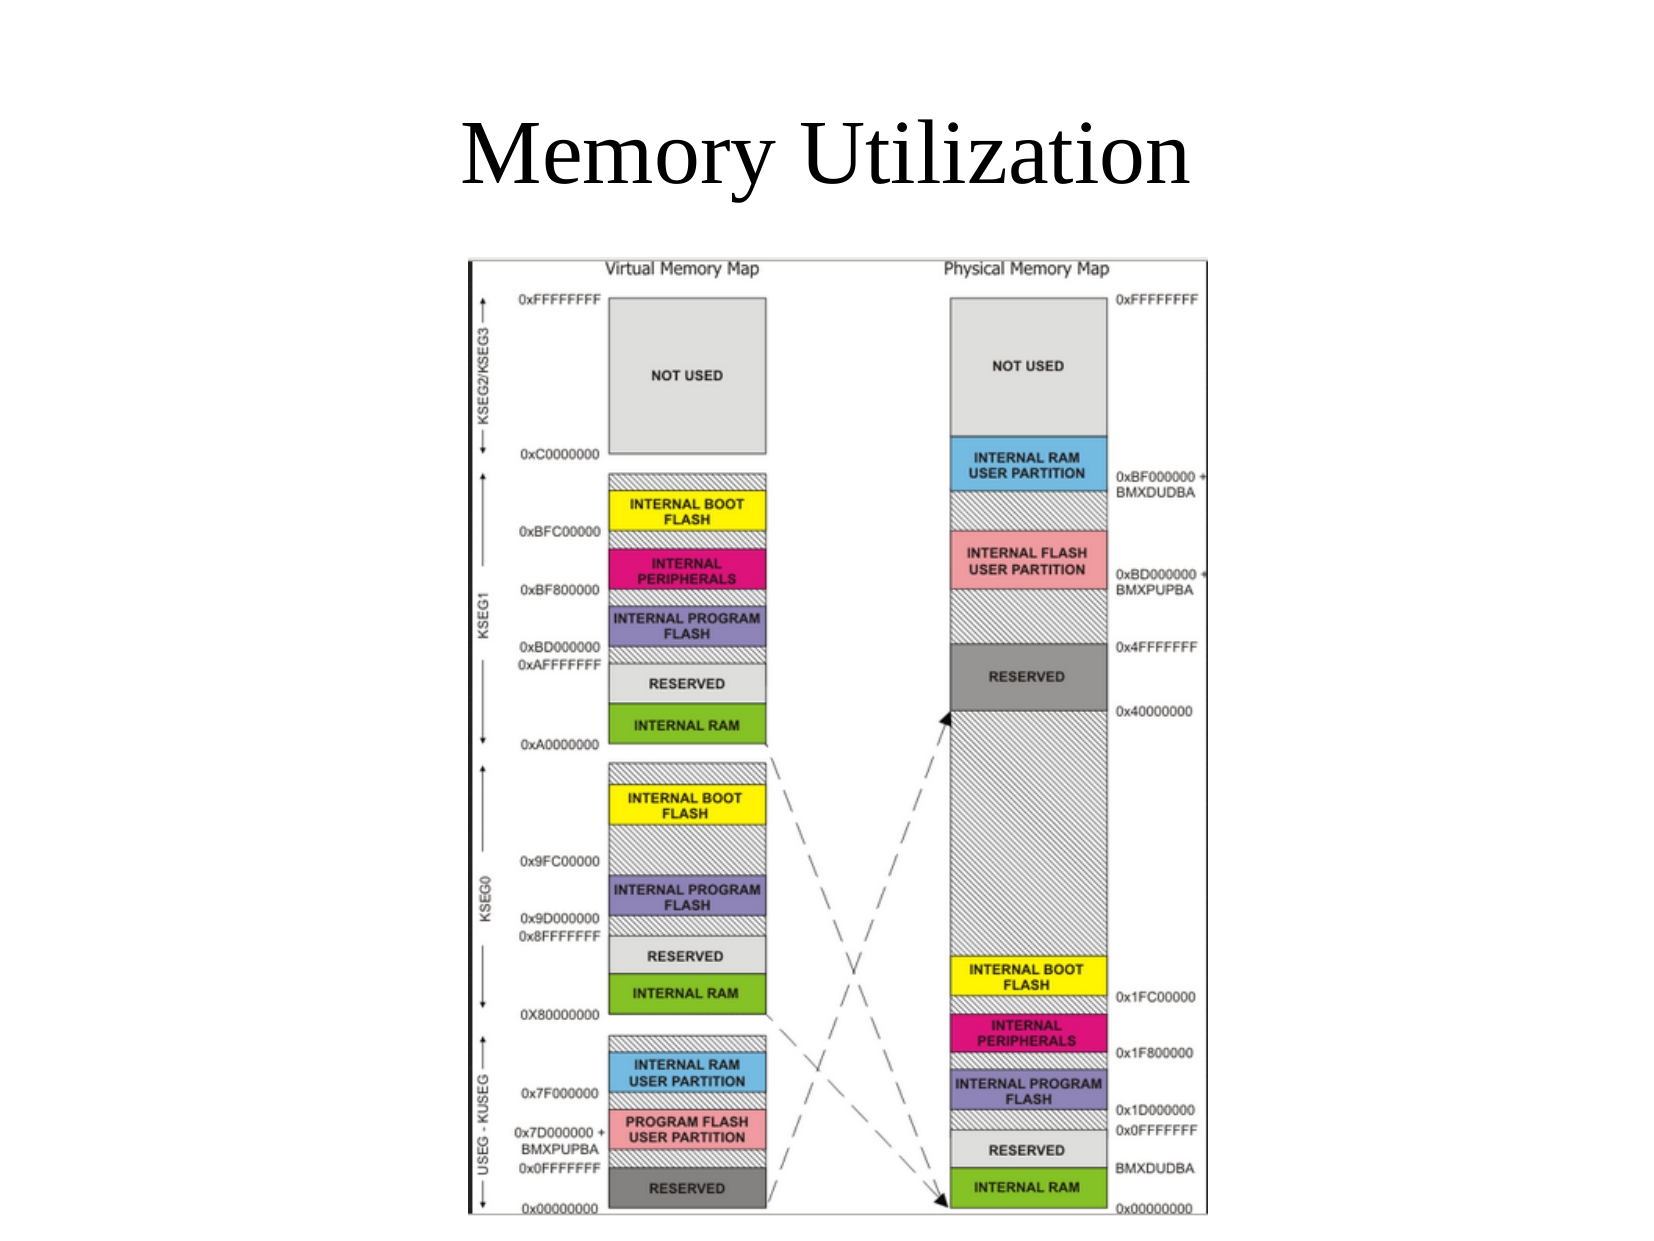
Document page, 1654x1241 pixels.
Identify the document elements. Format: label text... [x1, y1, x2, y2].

title Memory Utilization [82, 49, 1571, 257]
picture [468, 257, 1208, 1217]
